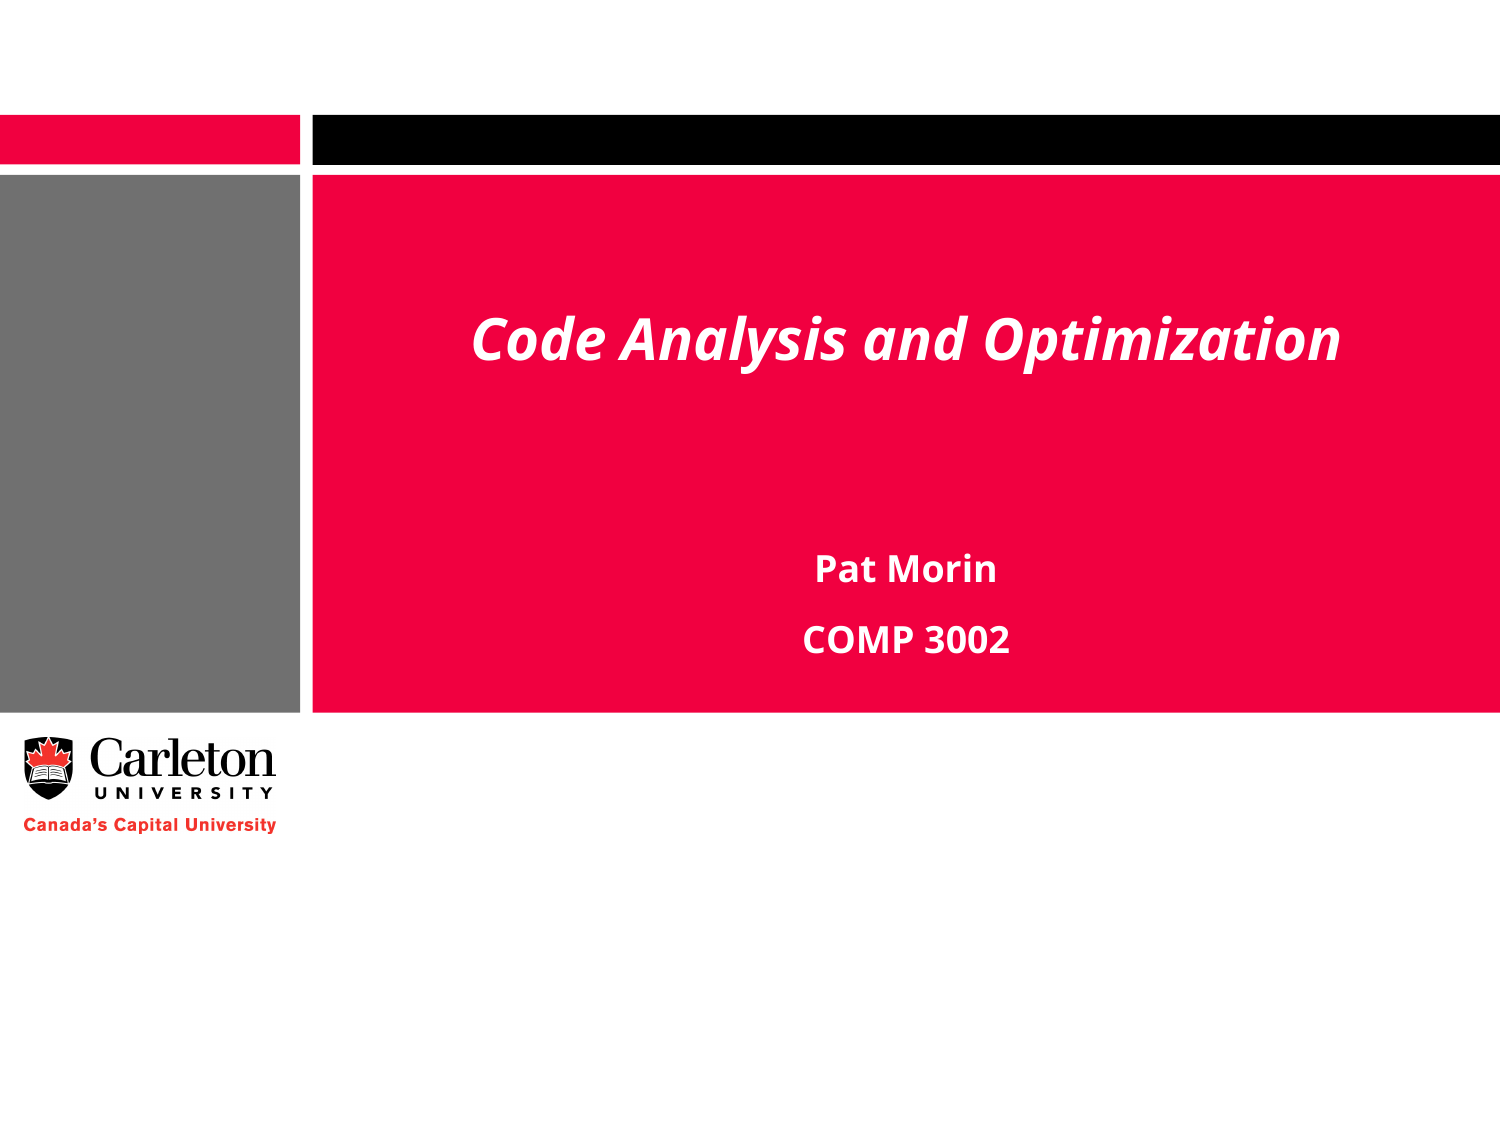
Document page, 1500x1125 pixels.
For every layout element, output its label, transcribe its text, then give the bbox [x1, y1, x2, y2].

picture [24, 737, 276, 834]
subtitle Pat Morin COMP 3002 [312, 524, 1500, 713]
title Code Analysis and Optimization [312, 174, 1500, 501]
